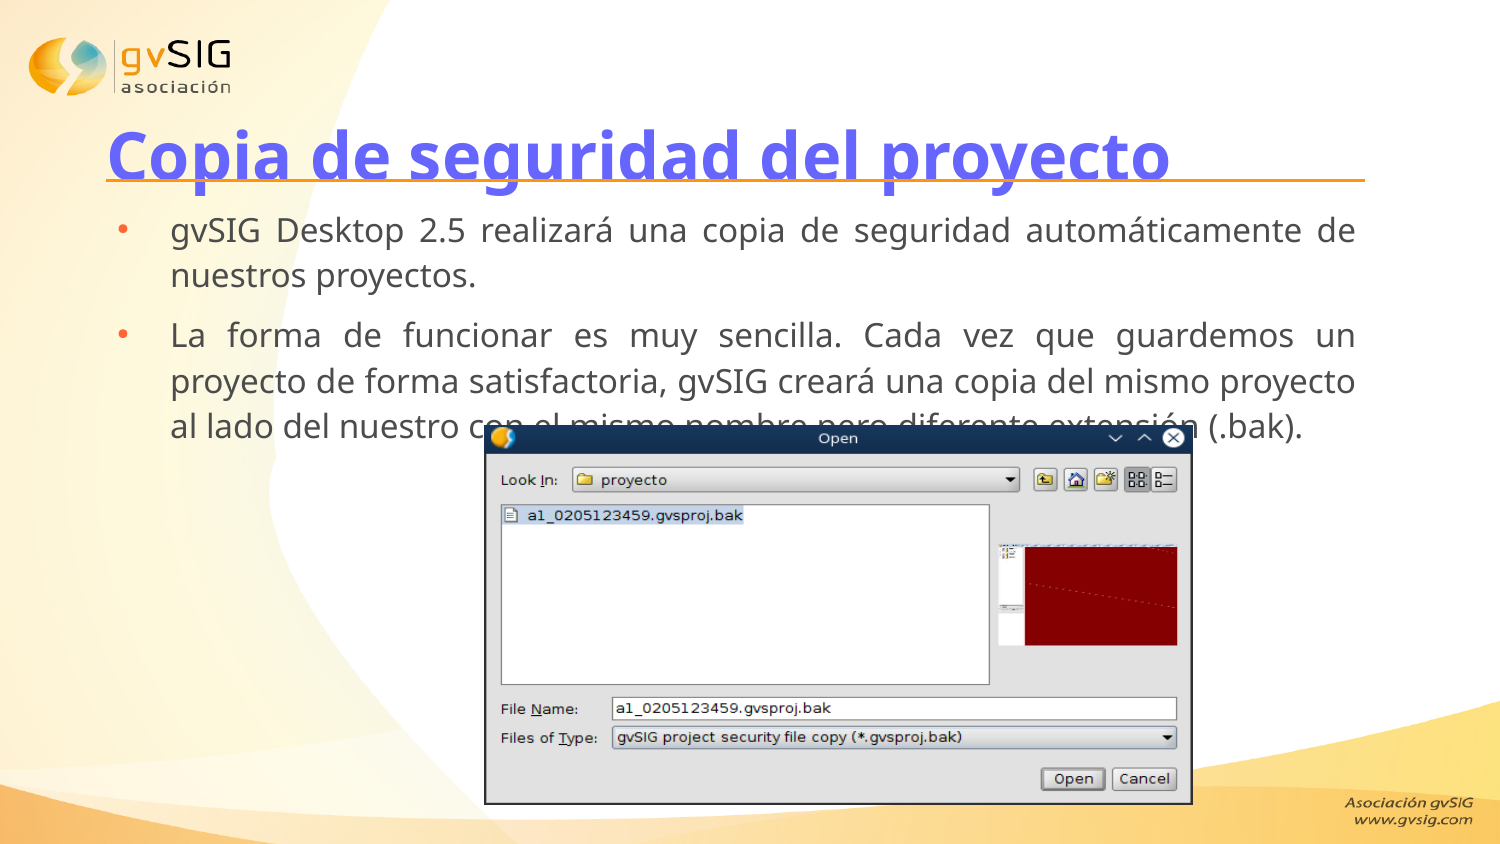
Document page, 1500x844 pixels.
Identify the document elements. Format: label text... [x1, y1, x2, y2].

list gvSIG Desktop 2.5 realizará una copia de seguridad automáticamente de nuestros proyectos. La forma de funcionar es muy sencilla. Cada vez que guardemos un proyecto de forma satisfactoria, gvSIG creará una copia del mismo proyecto al lado del nuestro con el mismo nombre pero diferente extensión (.bak). [99, 129, 1359, 770]
title Copia de seguridad del proyecto [106, 115, 1457, 193]
picture [0, 0, 1500, 844]
